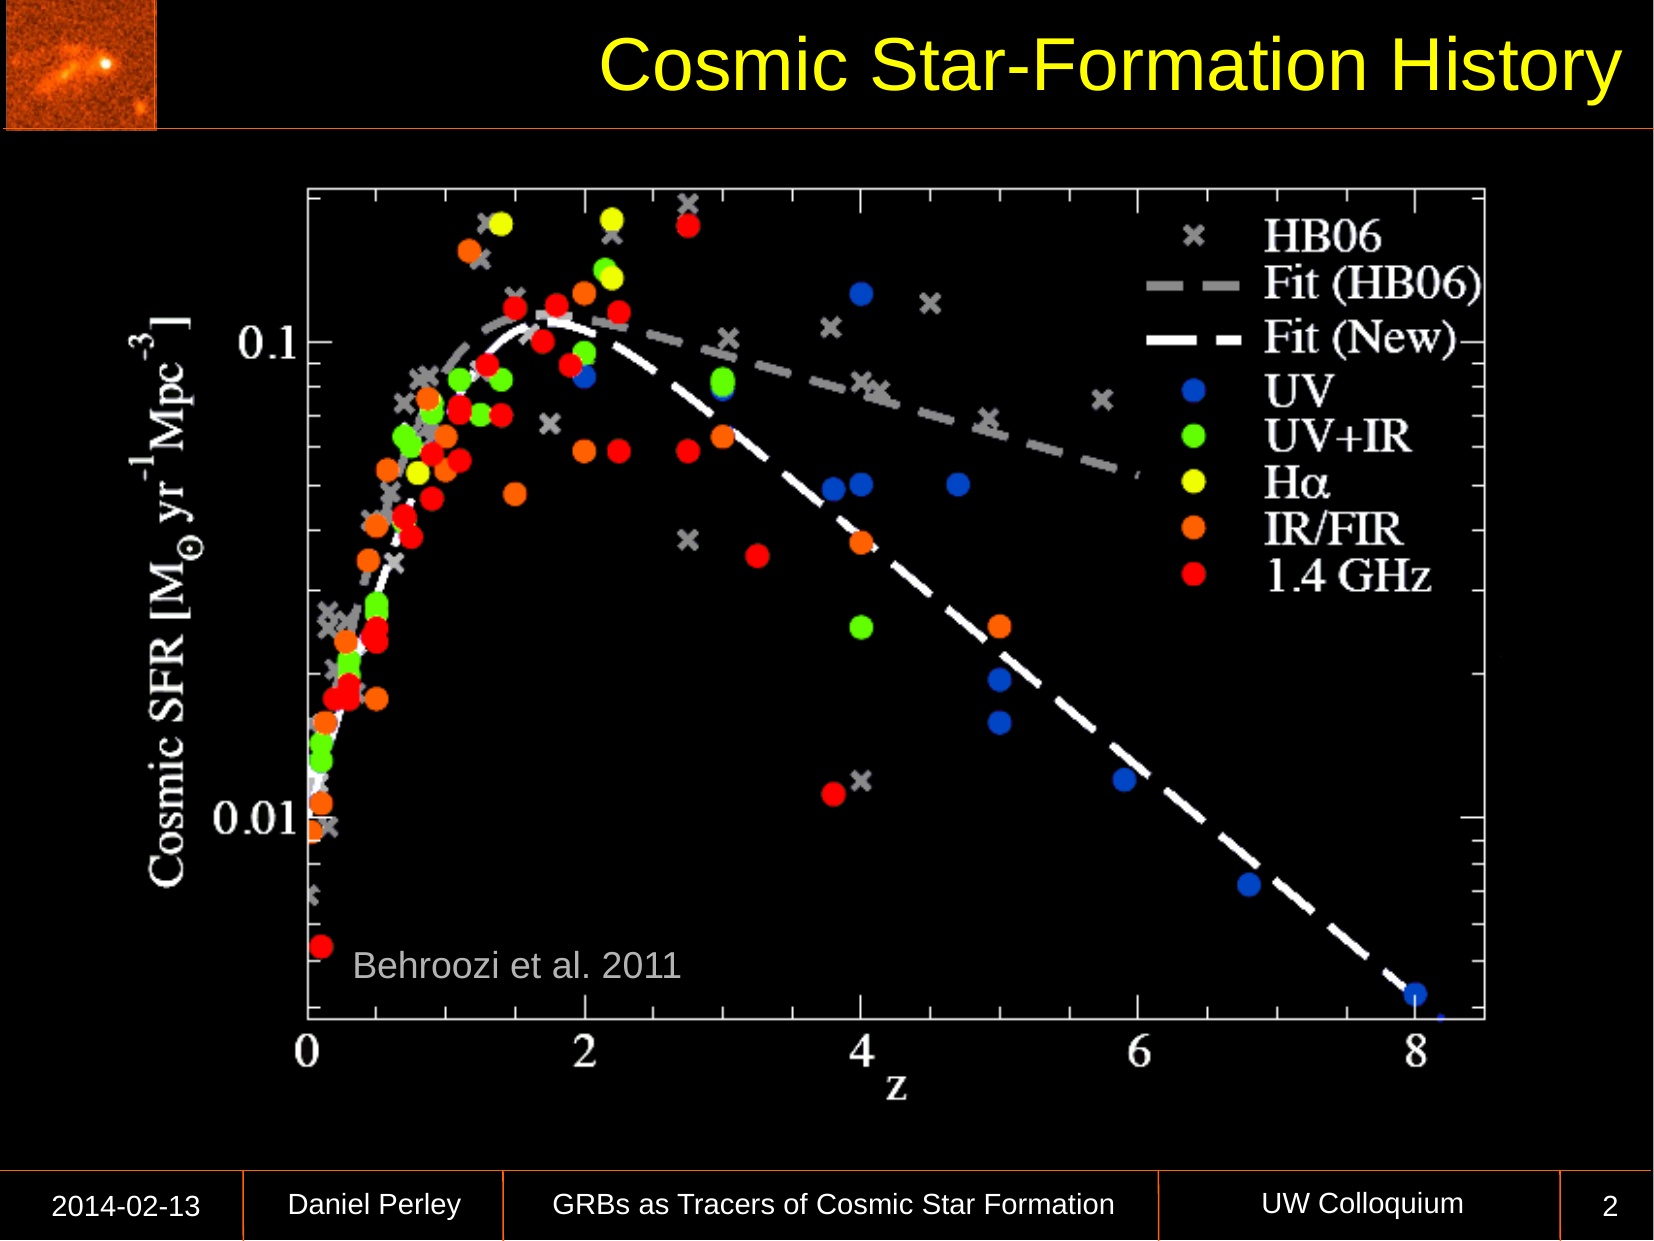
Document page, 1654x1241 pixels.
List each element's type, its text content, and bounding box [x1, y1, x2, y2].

picture [100, 167, 1521, 1106]
picture [7, 0, 154, 128]
title Cosmic Star-Formation History [337, 21, 1624, 108]
text_box Behroozi et al. 2011 [337, 937, 751, 1051]
